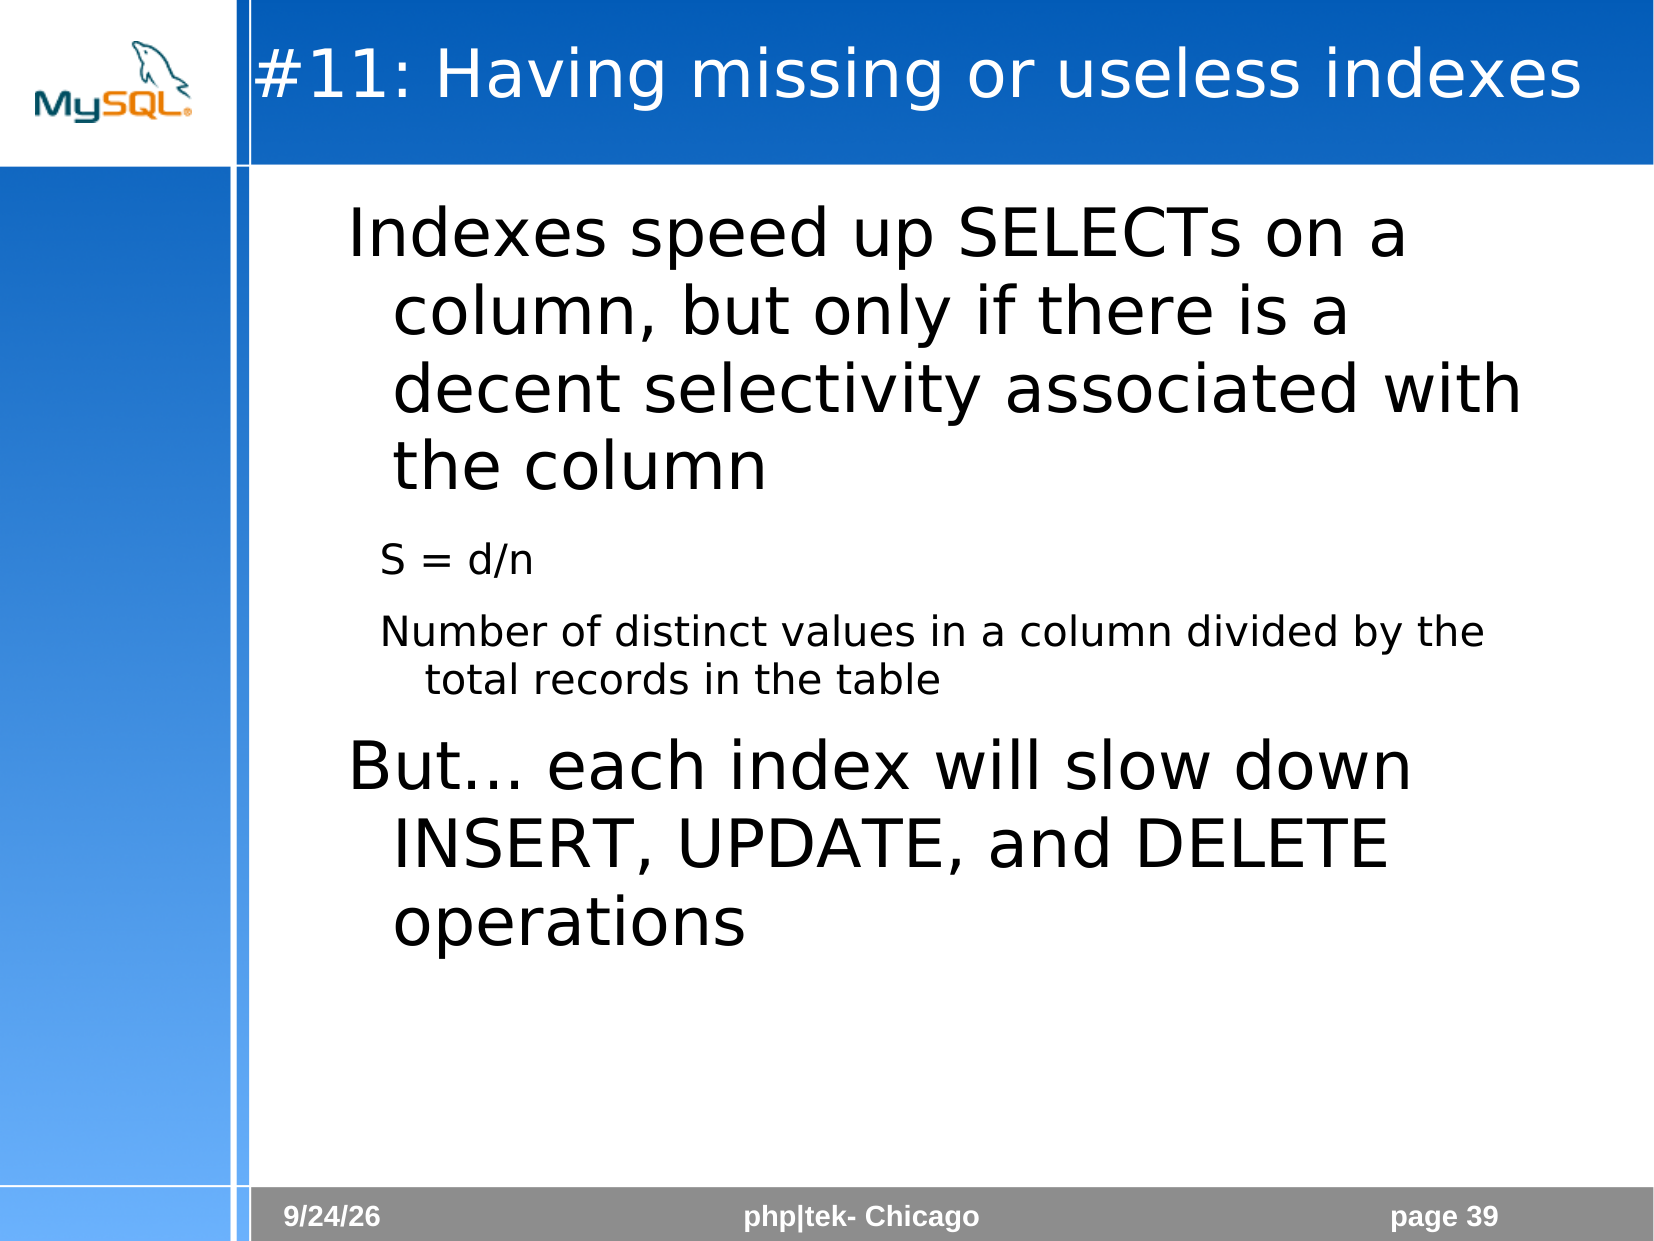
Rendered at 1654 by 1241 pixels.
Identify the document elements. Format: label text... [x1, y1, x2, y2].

title #11: Having missing or useless indexes [250, 11, 1600, 137]
list Indexes speed up SELECTs on a column, but only if there is a decent selectivity associated with the column S = d/n Number of distinct values in a column divided by the total records in the table But... each index will slow down INSERT, UPDATE, and DELETE operations [285, 194, 1585, 1070]
picture [35, 41, 192, 123]
picture [0, 0, 1654, 1241]
